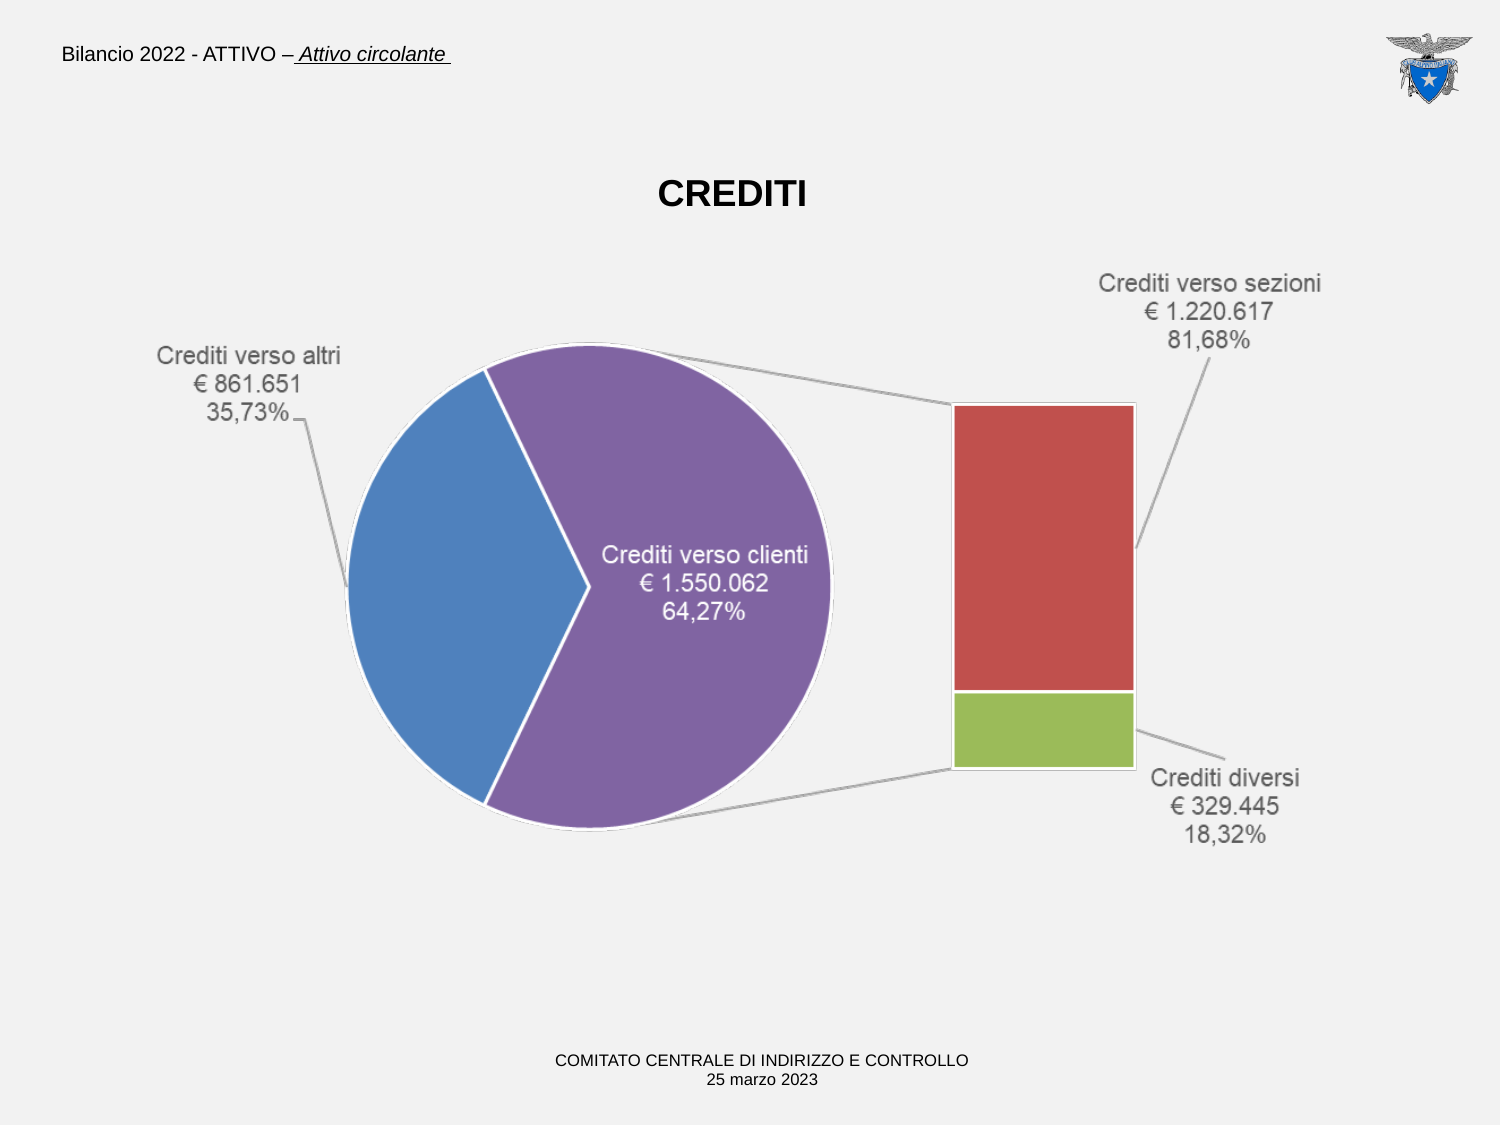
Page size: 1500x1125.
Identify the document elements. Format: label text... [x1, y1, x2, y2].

text_box CREDITI [242, 172, 1223, 215]
picture [1382, 29, 1477, 112]
picture [135, 243, 1352, 922]
text_box Bilancio 2022 - ATTIVO – Attivo circolante [46, 35, 516, 76]
text_box COMITATO CENTRALE DI INDIRIZZO E CONTROLLO 25 marzo 2023 [278, 1044, 1247, 1100]
